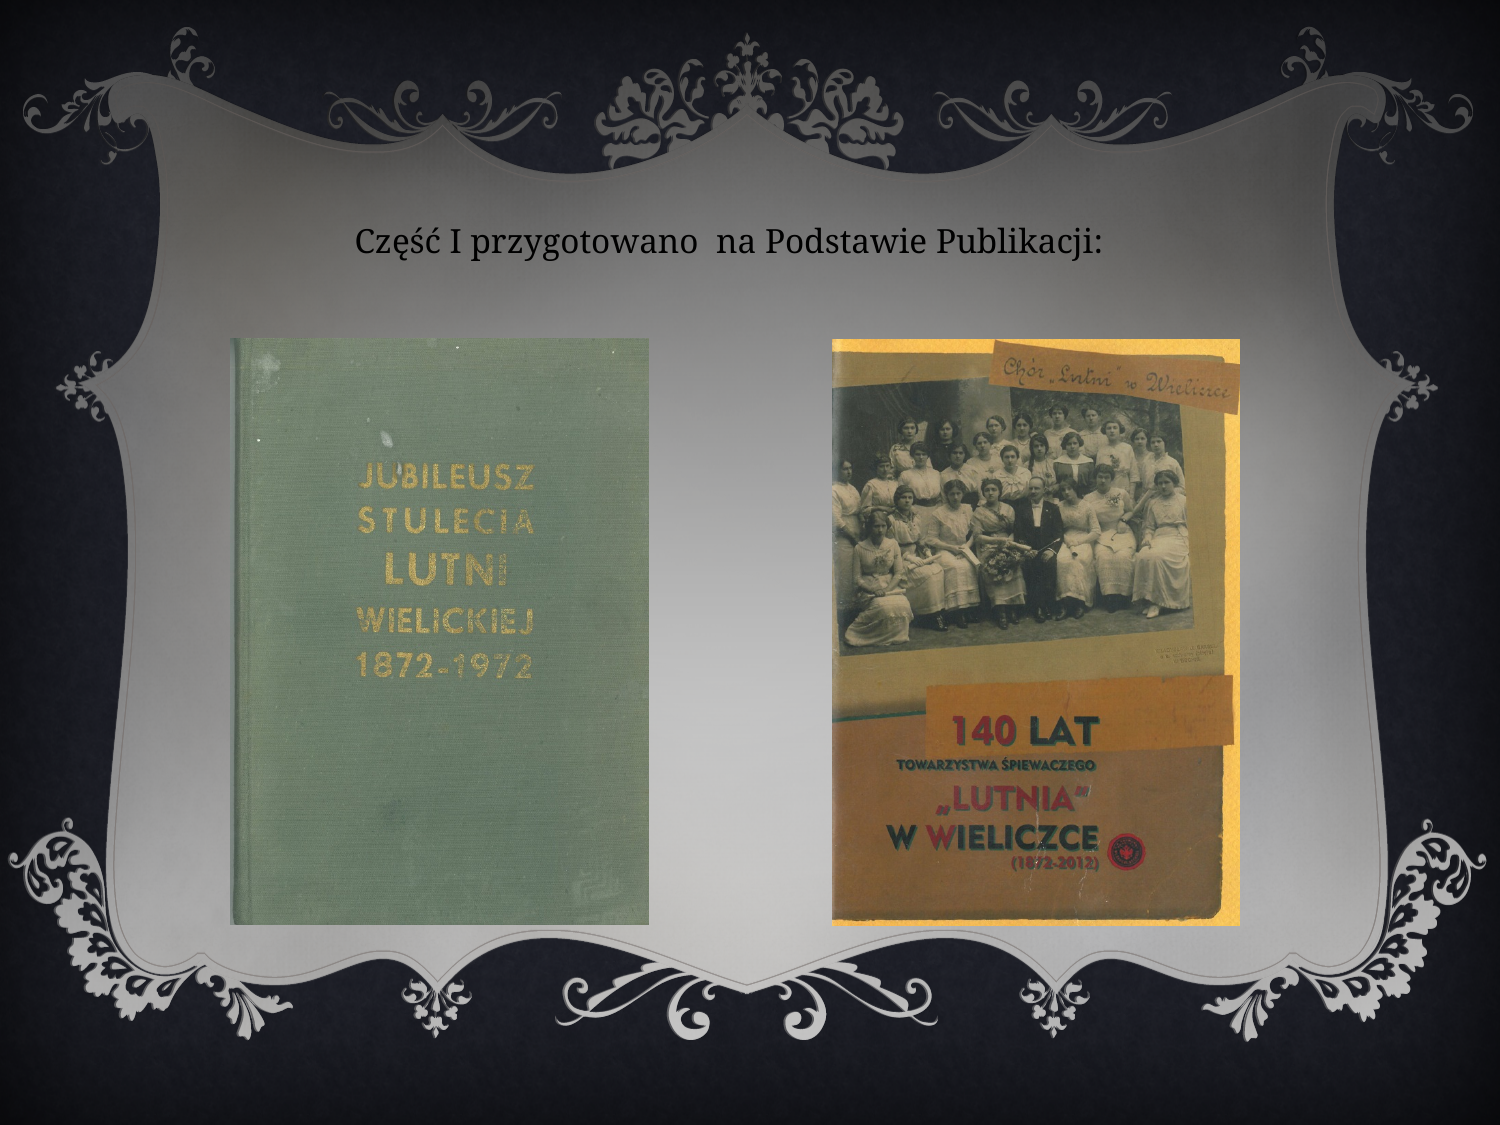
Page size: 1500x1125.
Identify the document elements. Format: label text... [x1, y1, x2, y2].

title Część I przygotowano na Podstawie Publikacji: [183, 212, 1276, 325]
picture [0, 0, 1500, 1125]
